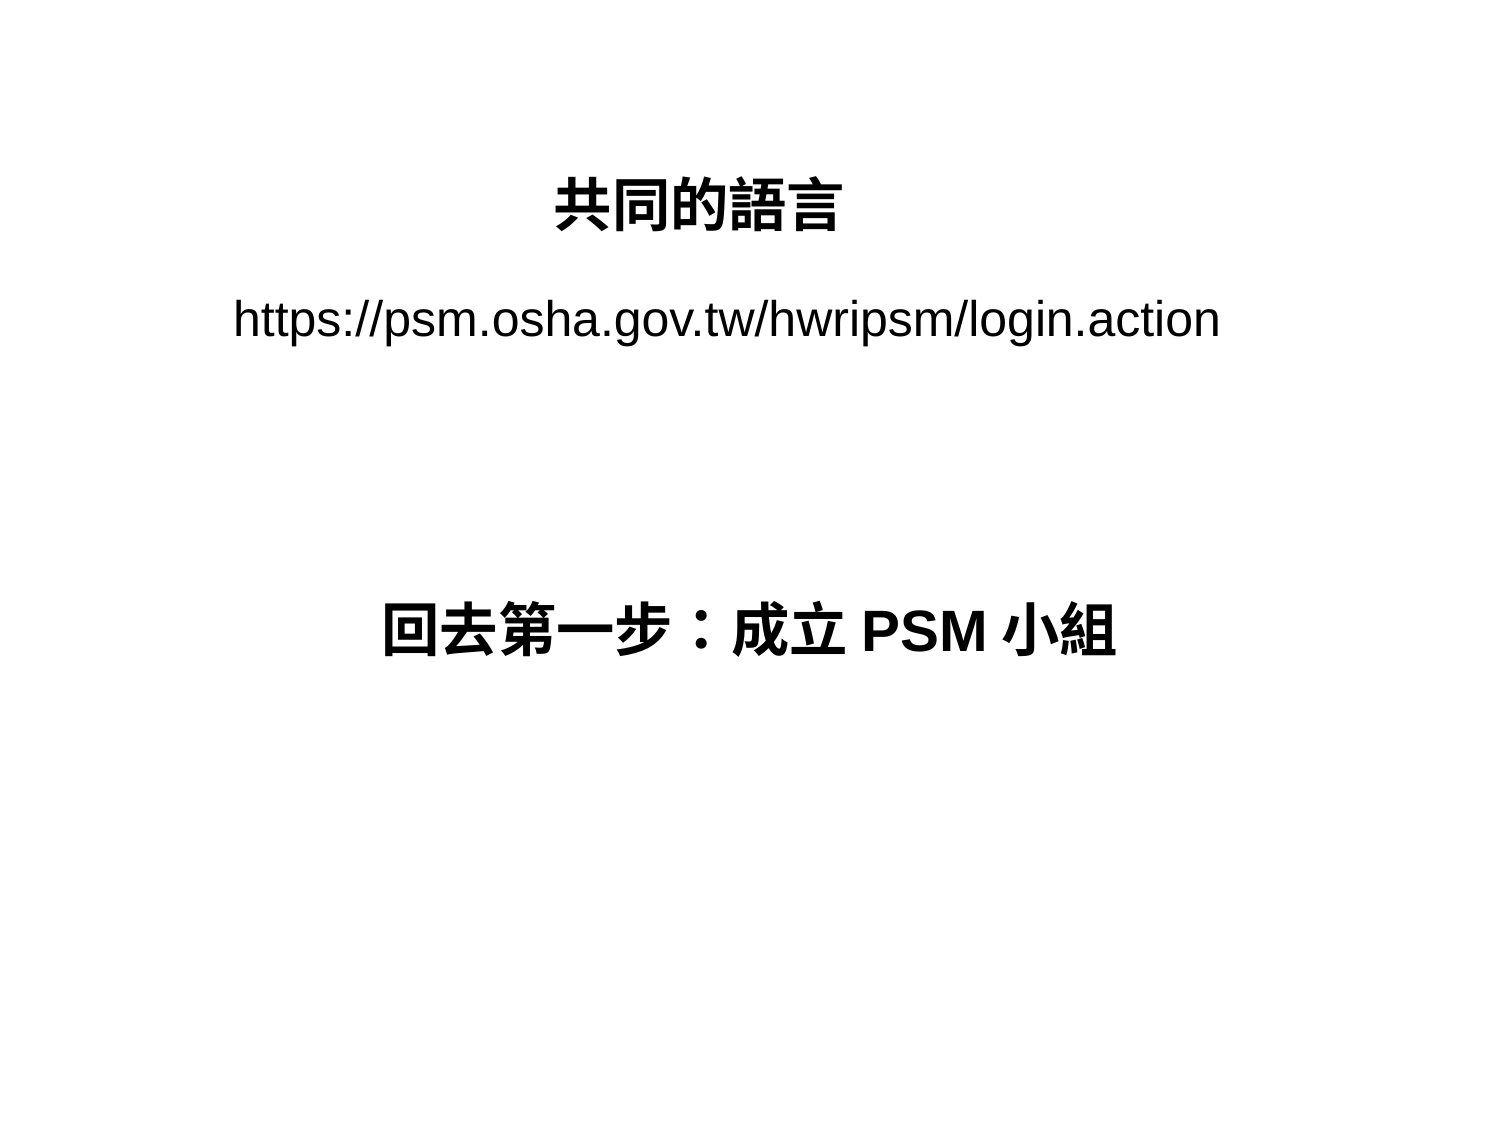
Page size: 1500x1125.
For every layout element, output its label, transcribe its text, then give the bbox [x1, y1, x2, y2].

text_box 回去第一步：成立PSM小組 [366, 586, 1134, 671]
text_box 共同的語言 [539, 160, 861, 246]
text_box https://psm.osha.gov.tw/hwripsm/login.action [218, 278, 1279, 354]
